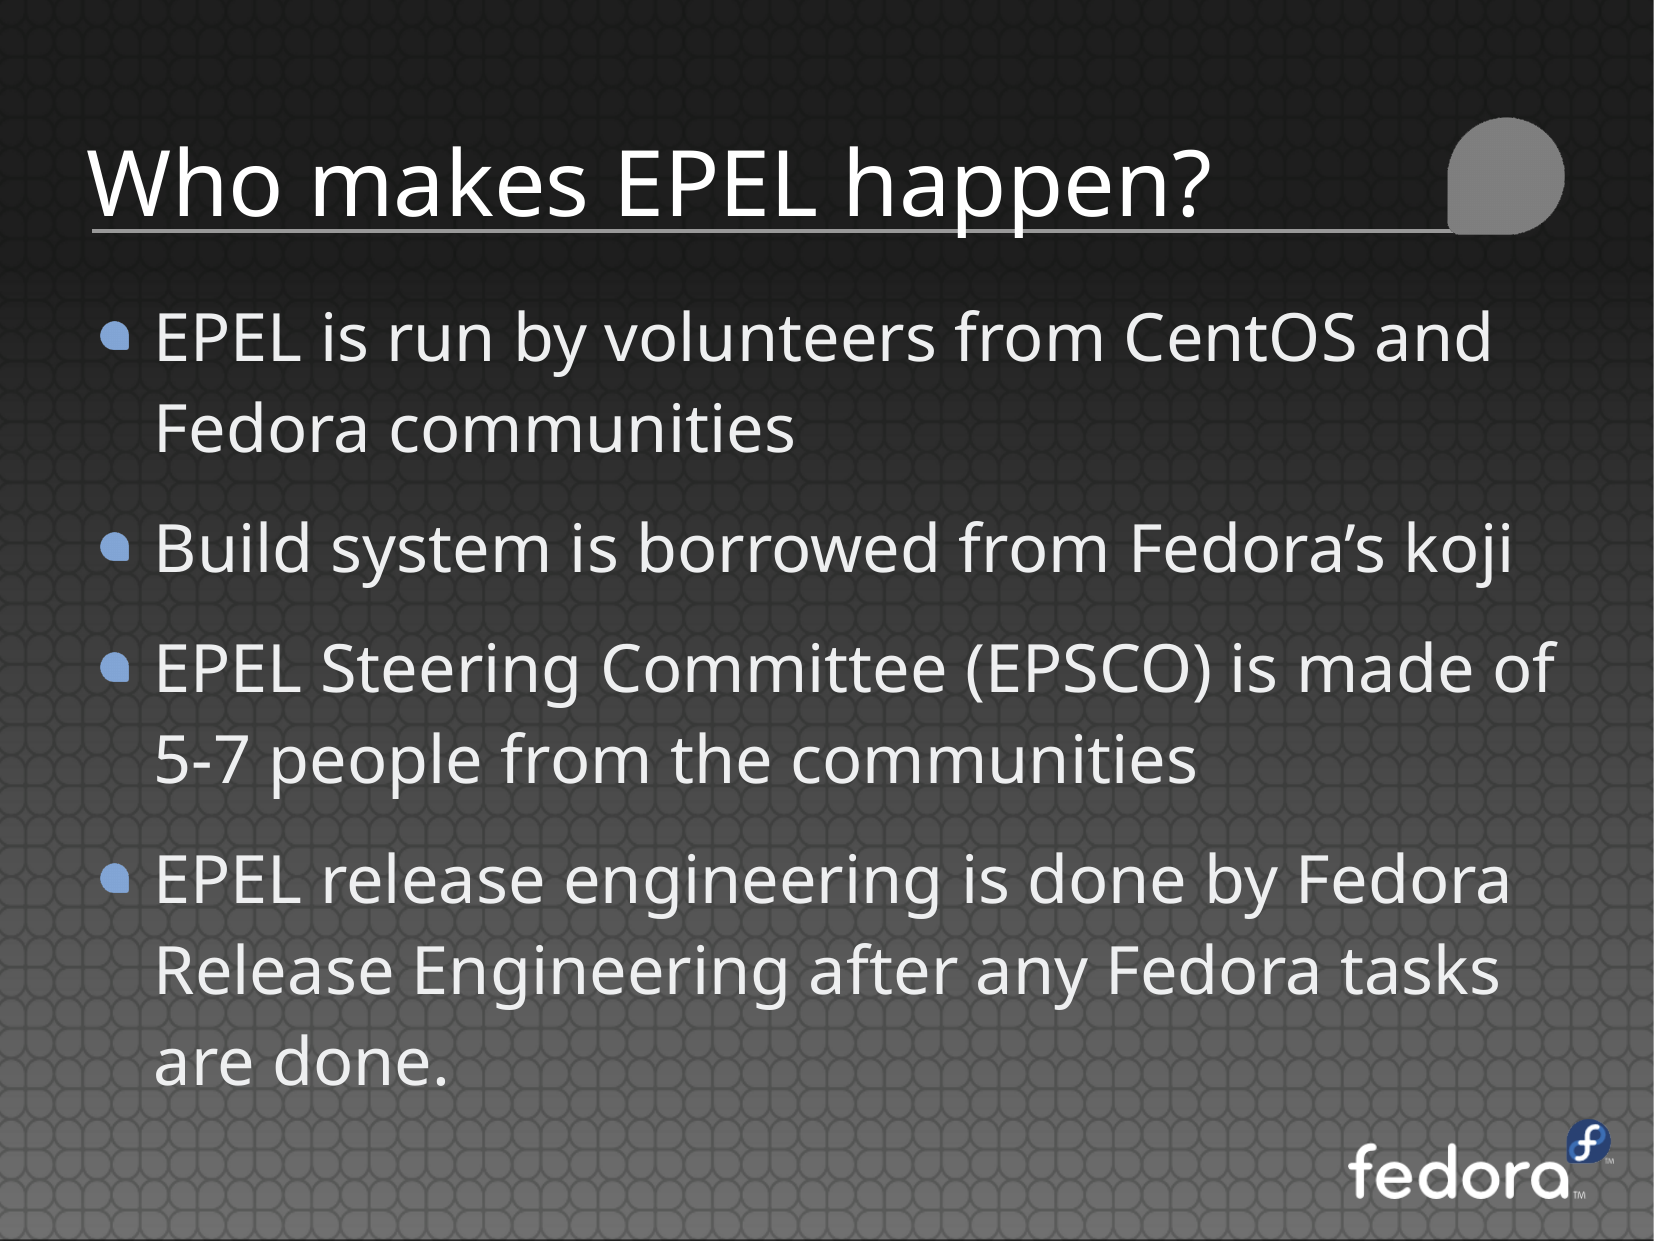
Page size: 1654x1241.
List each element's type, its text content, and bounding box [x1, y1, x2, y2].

list EPEL is run by volunteers from CentOS and Fedora communities Build system is borrowed from Fedora’s koji EPEL Steering Committee (EPSCO) is made of 5-7 people from the communities EPEL release engineering is done by Fedora Release Engineering after any Fedora tasks are done. [82, 290, 1571, 1010]
title Who makes EPEL happen? [86, 112, 1576, 249]
picture [0, 0, 1654, 1241]
